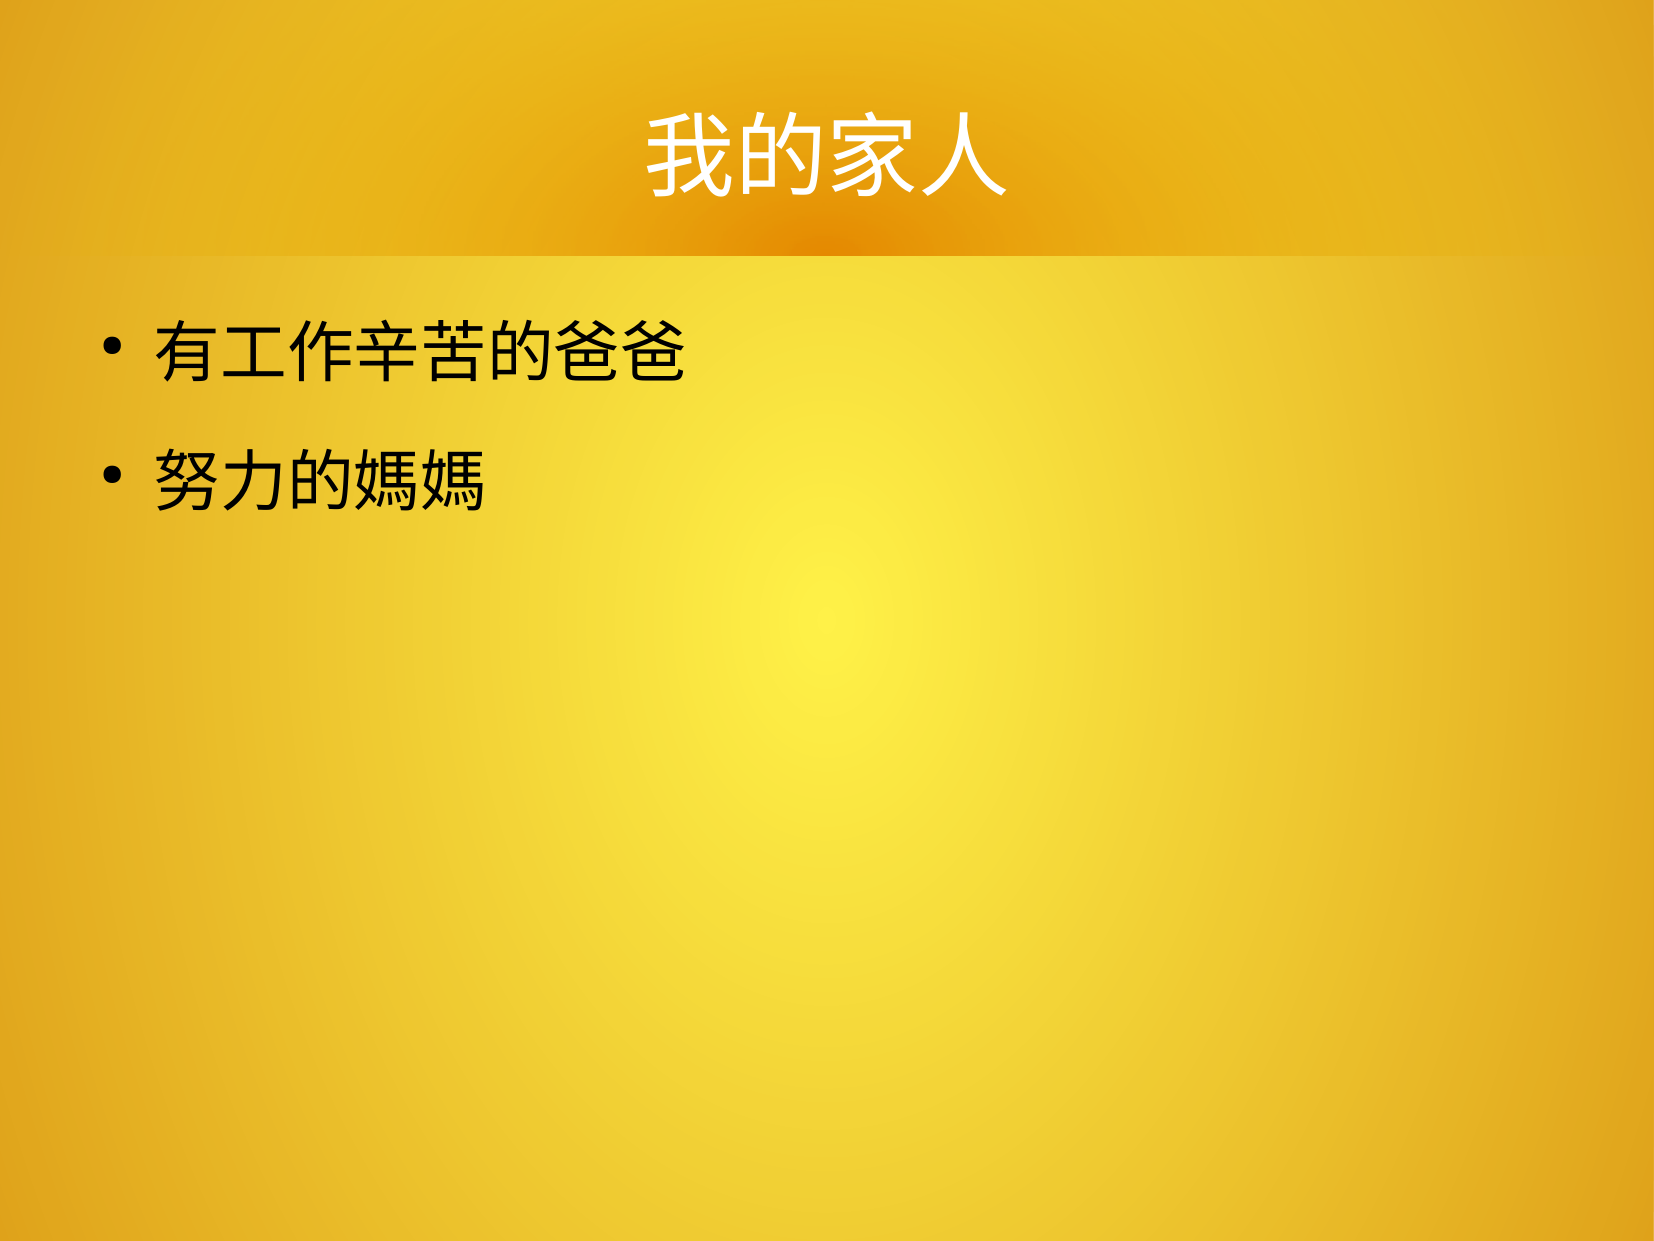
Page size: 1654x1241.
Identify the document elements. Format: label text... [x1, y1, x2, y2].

title 我的家人 [82, 47, 1571, 252]
list 有工作辛苦的爸爸 努力的媽媽 [82, 299, 1571, 1019]
